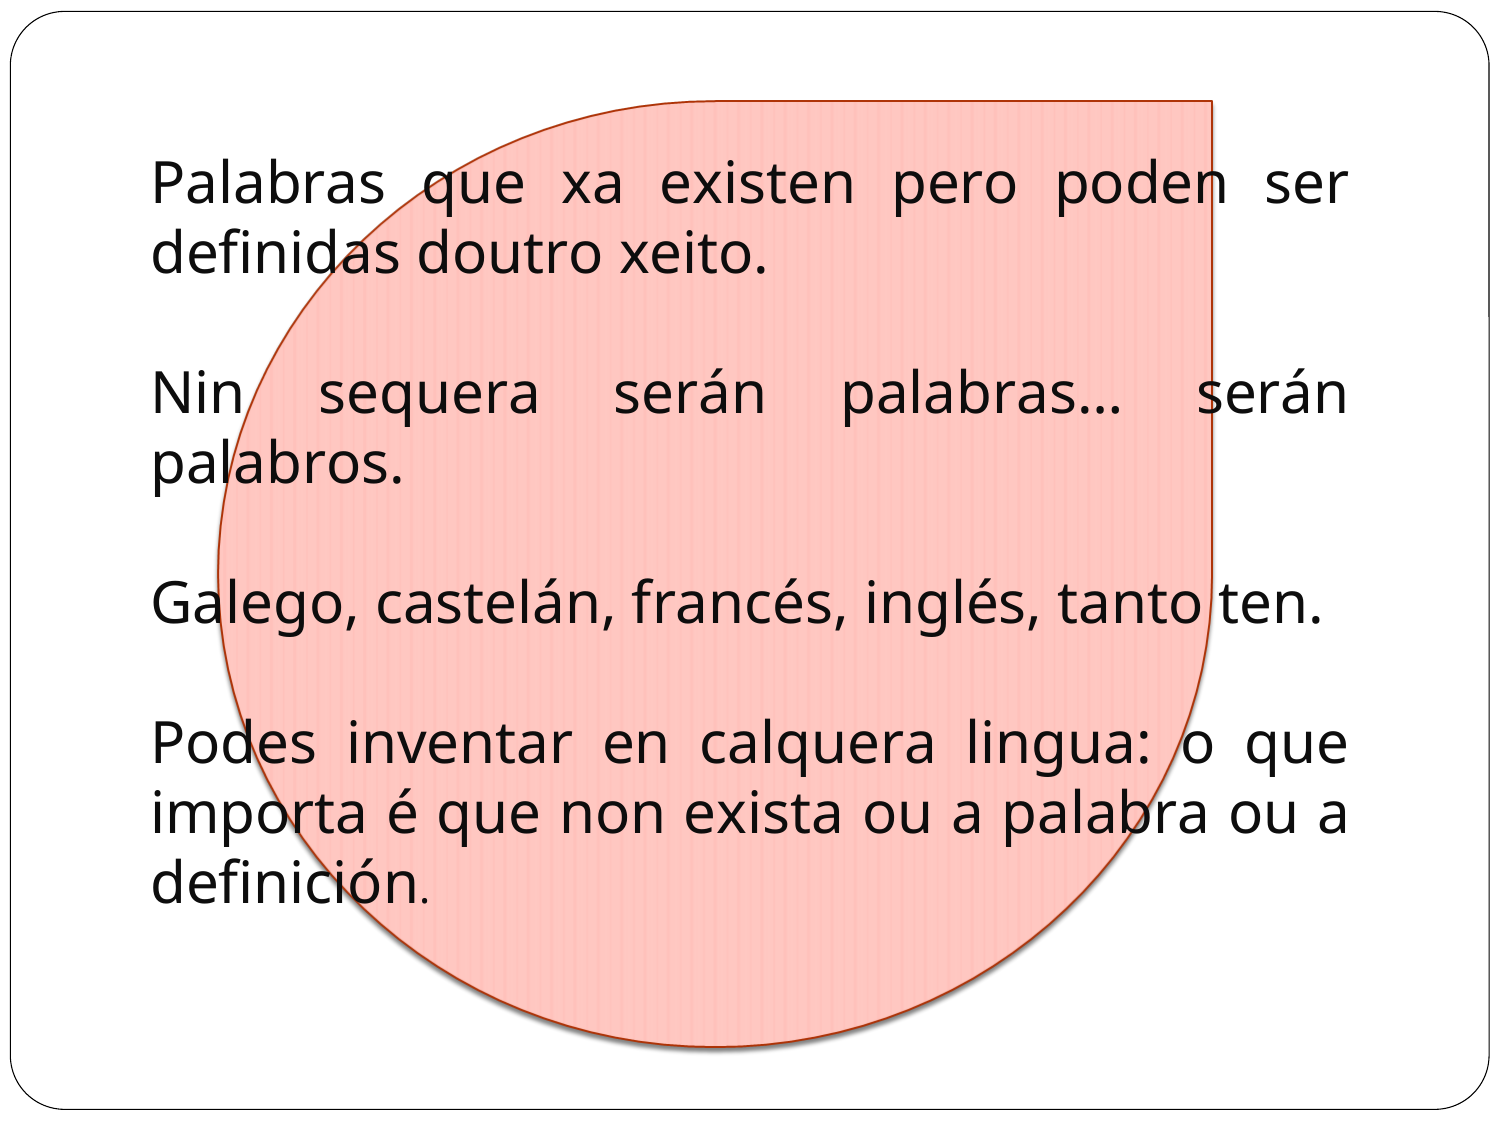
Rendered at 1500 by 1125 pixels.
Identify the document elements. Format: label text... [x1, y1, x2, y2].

picture [209, 96, 1221, 137]
text_box Palabras que xa existen pero poden ser definidas doutro xeito. Nin sequera serán palabras… serán palabros. Galego, castelán, francés, inglés, tanto ten. Podes inventar en calquera lingua: o que importa é que non exista ou a palabra ou a definición. [135, 137, 1365, 923]
picture [209, 923, 1221, 1060]
